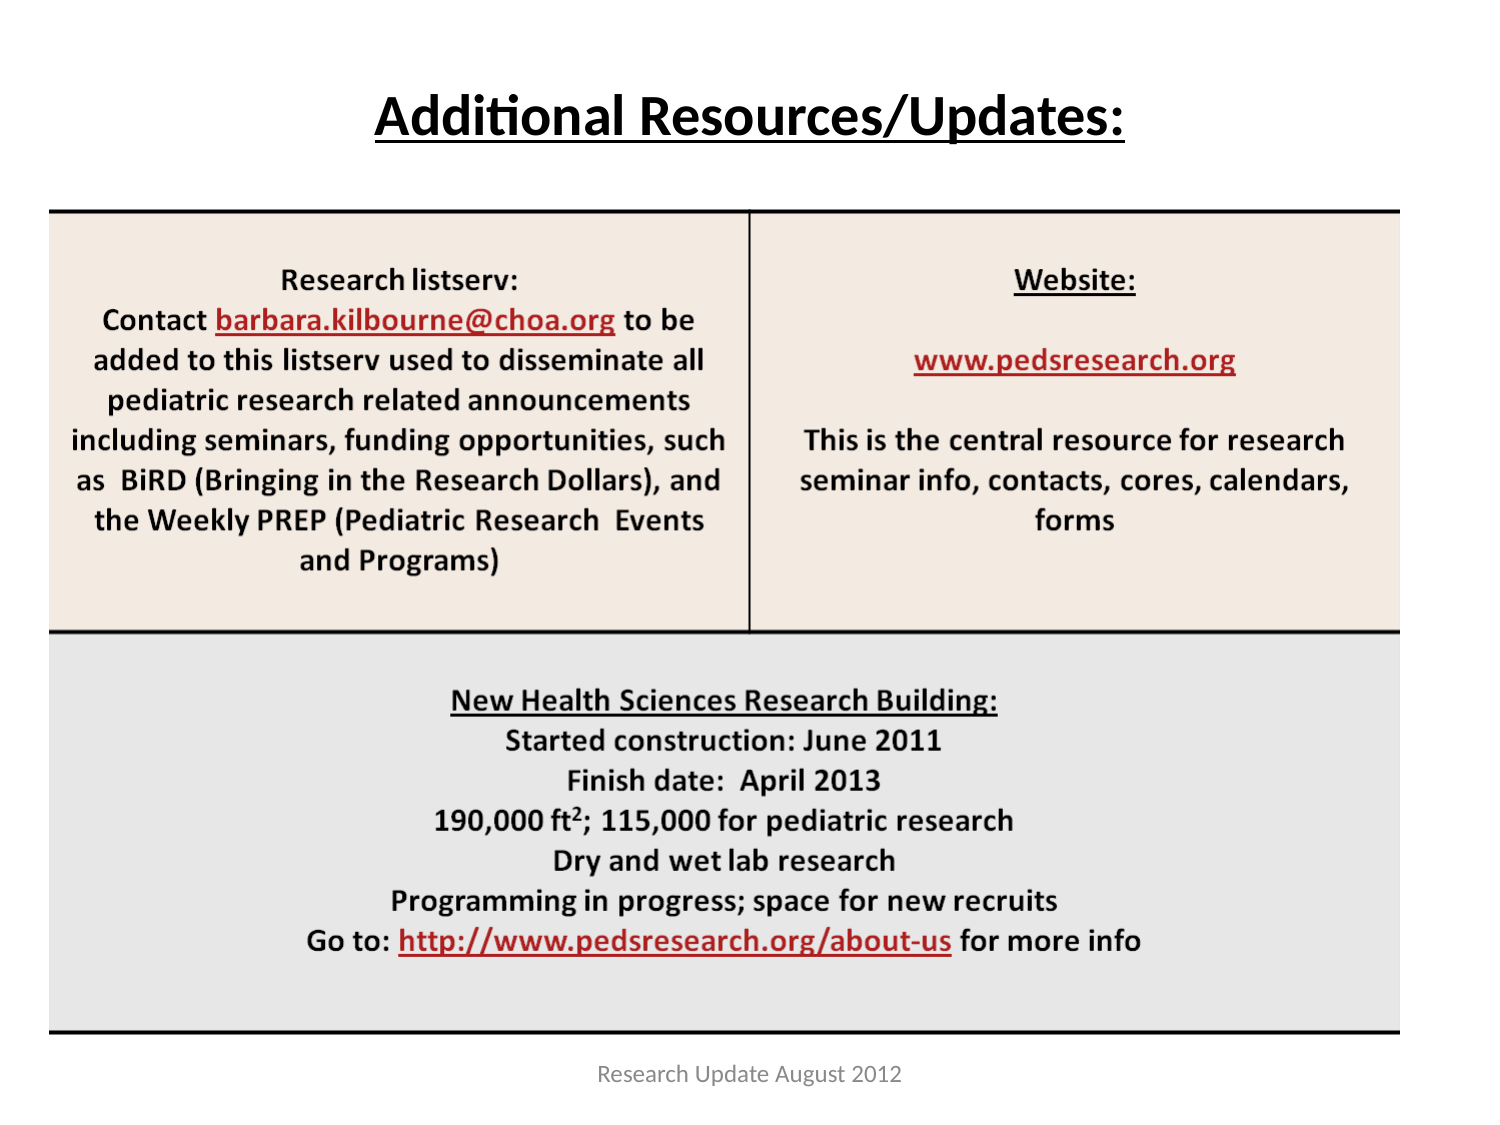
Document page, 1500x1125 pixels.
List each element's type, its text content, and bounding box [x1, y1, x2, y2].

text_box Research Update August 2012 [512, 1042, 988, 1103]
picture [37, 201, 1412, 1046]
title Additional Resources/Updates: [75, 50, 1426, 176]
